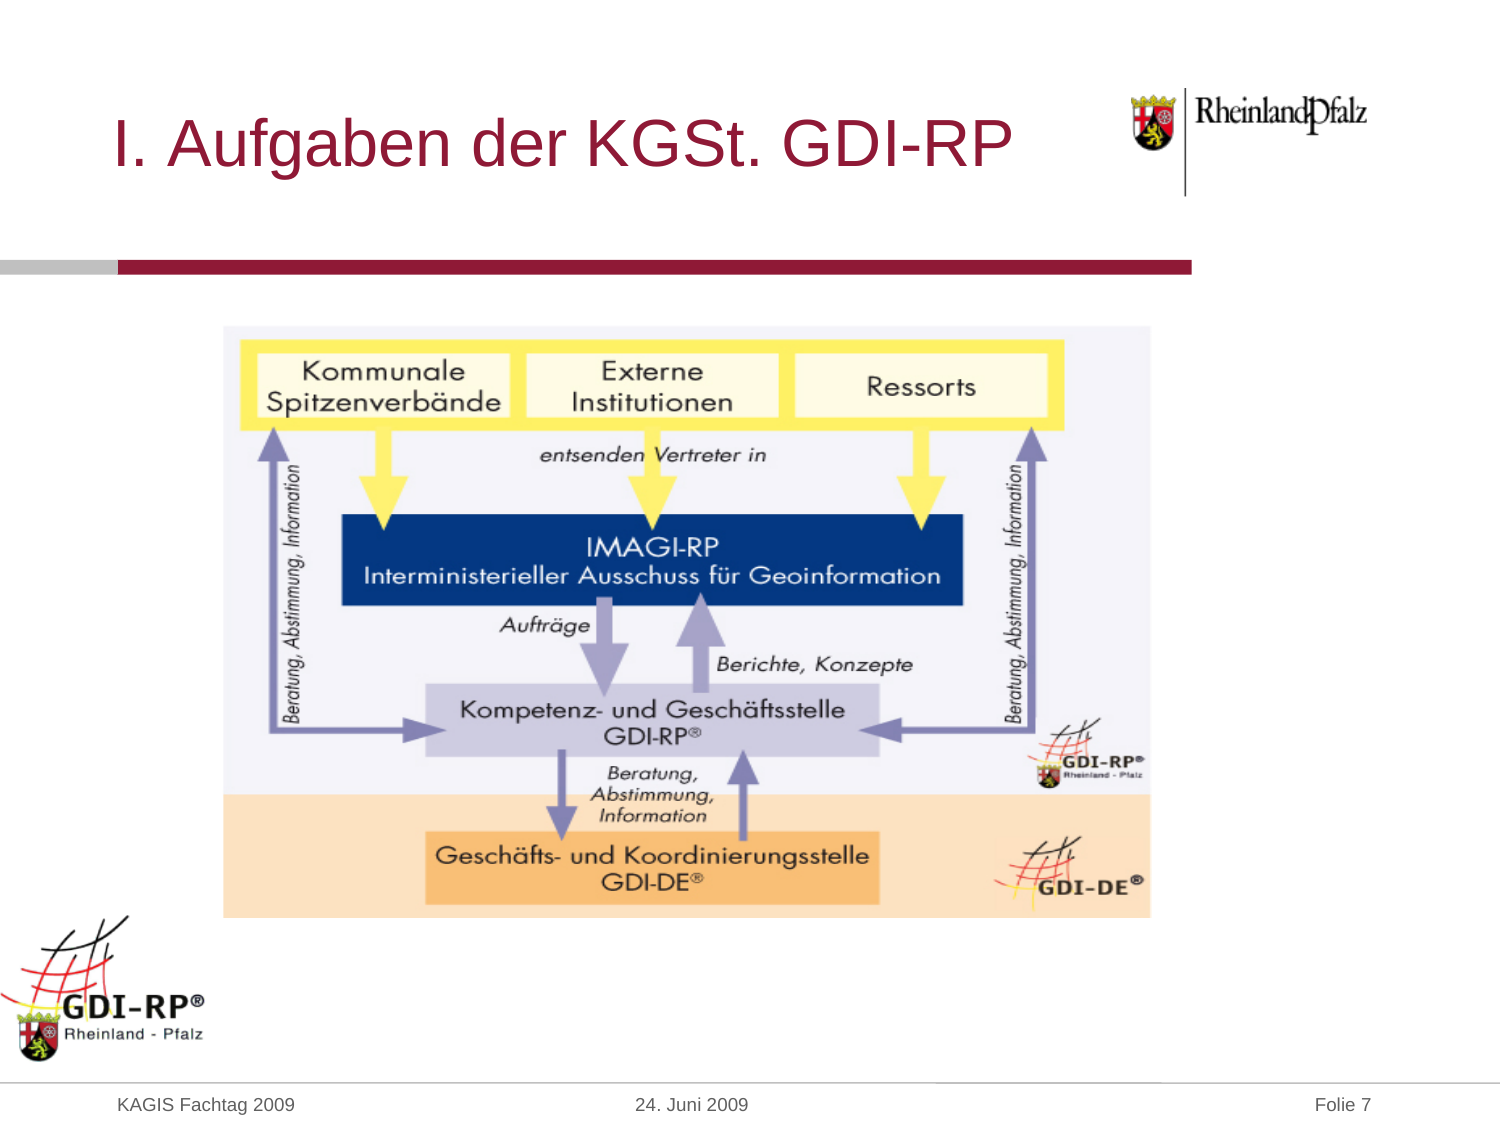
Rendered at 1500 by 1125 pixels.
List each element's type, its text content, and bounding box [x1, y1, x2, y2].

title I. Aufgaben der KGSt. GDI-RP [112, 63, 1071, 224]
picture [1131, 88, 1447, 198]
picture [0, 915, 207, 1063]
picture [222, 324, 1152, 918]
